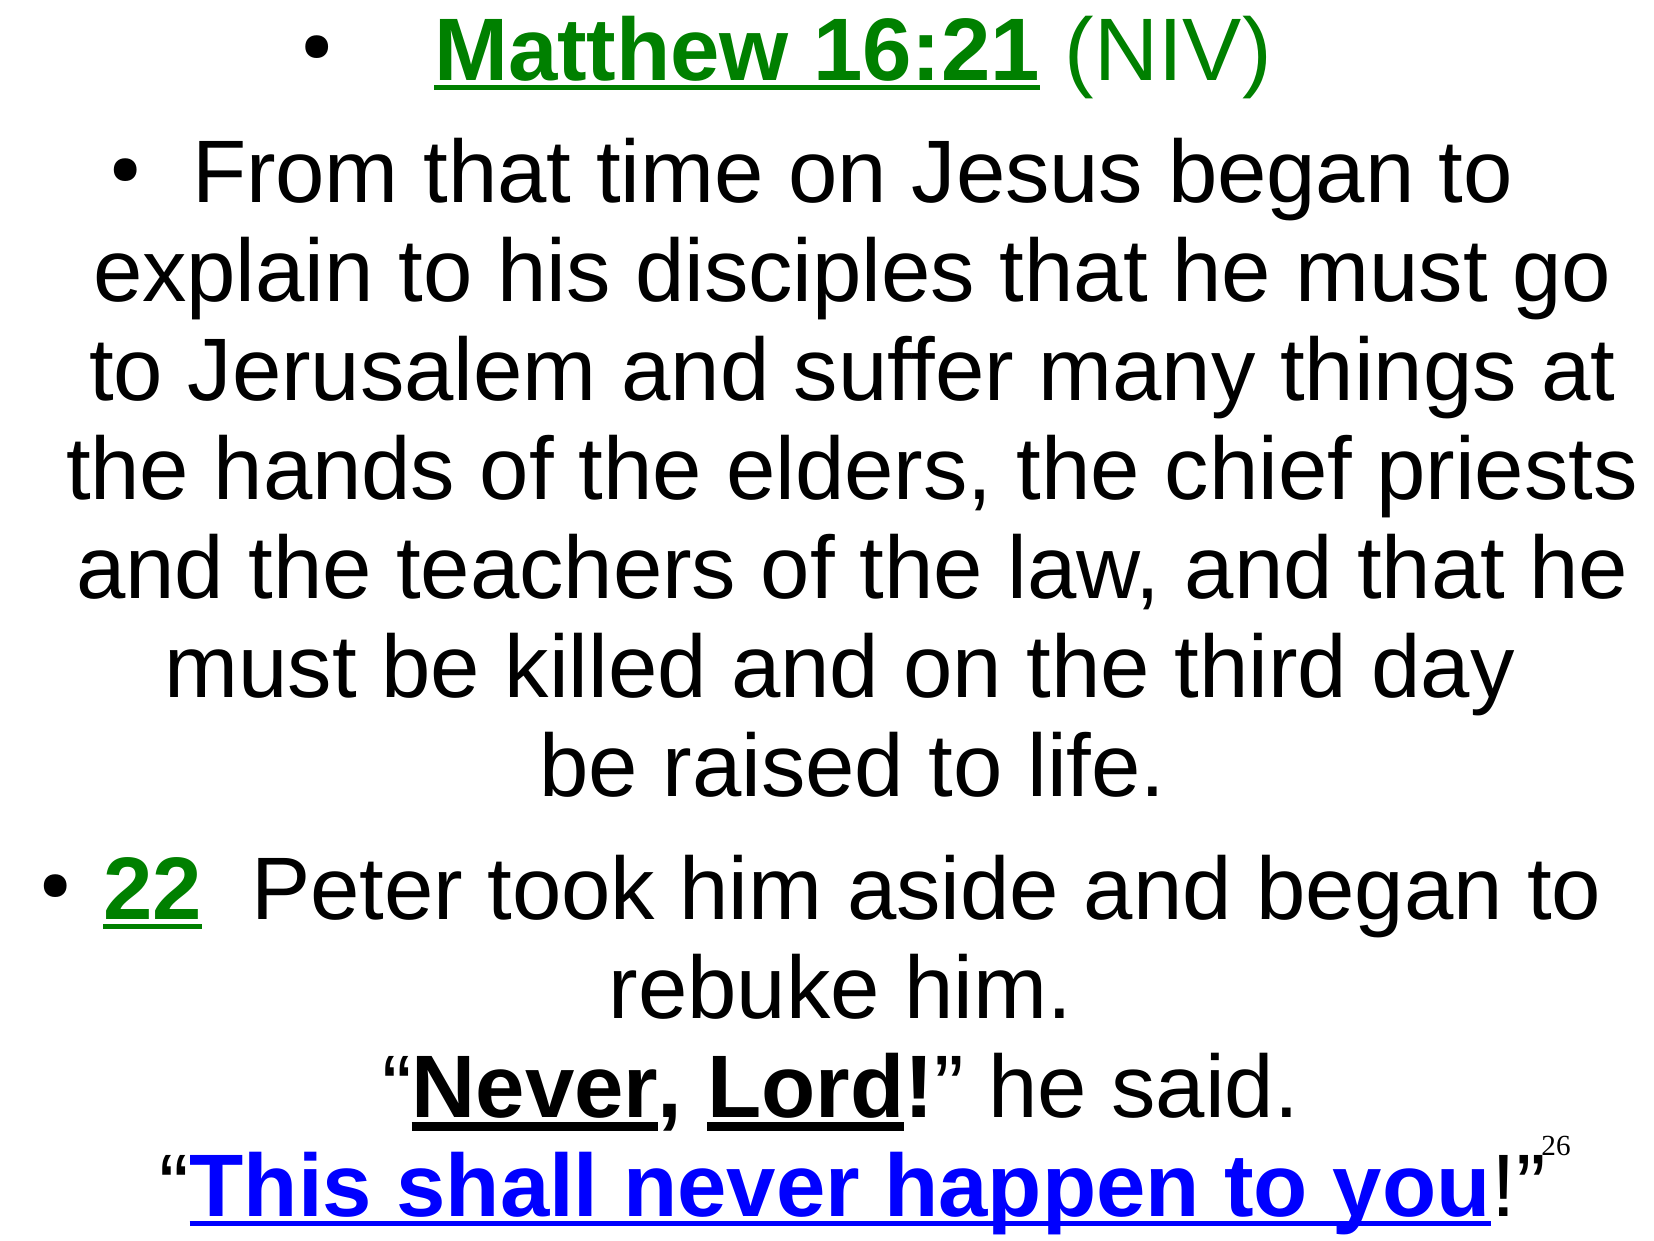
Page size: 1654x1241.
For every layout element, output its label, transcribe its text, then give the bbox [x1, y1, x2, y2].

list Matthew 16:21 (NIV) From that time on Jesus began to explain to his disciples that he must go to Jerusalem and suffer many things at the hands of the elders, the chief priests and the teachers of the law, and that he must be killed and on the third day be raised to life. 22 Peter took him aside and began to rebuke him. “Never, Lord!” he said. “This shall never happen to you!” [0, 0, 1651, 1238]
